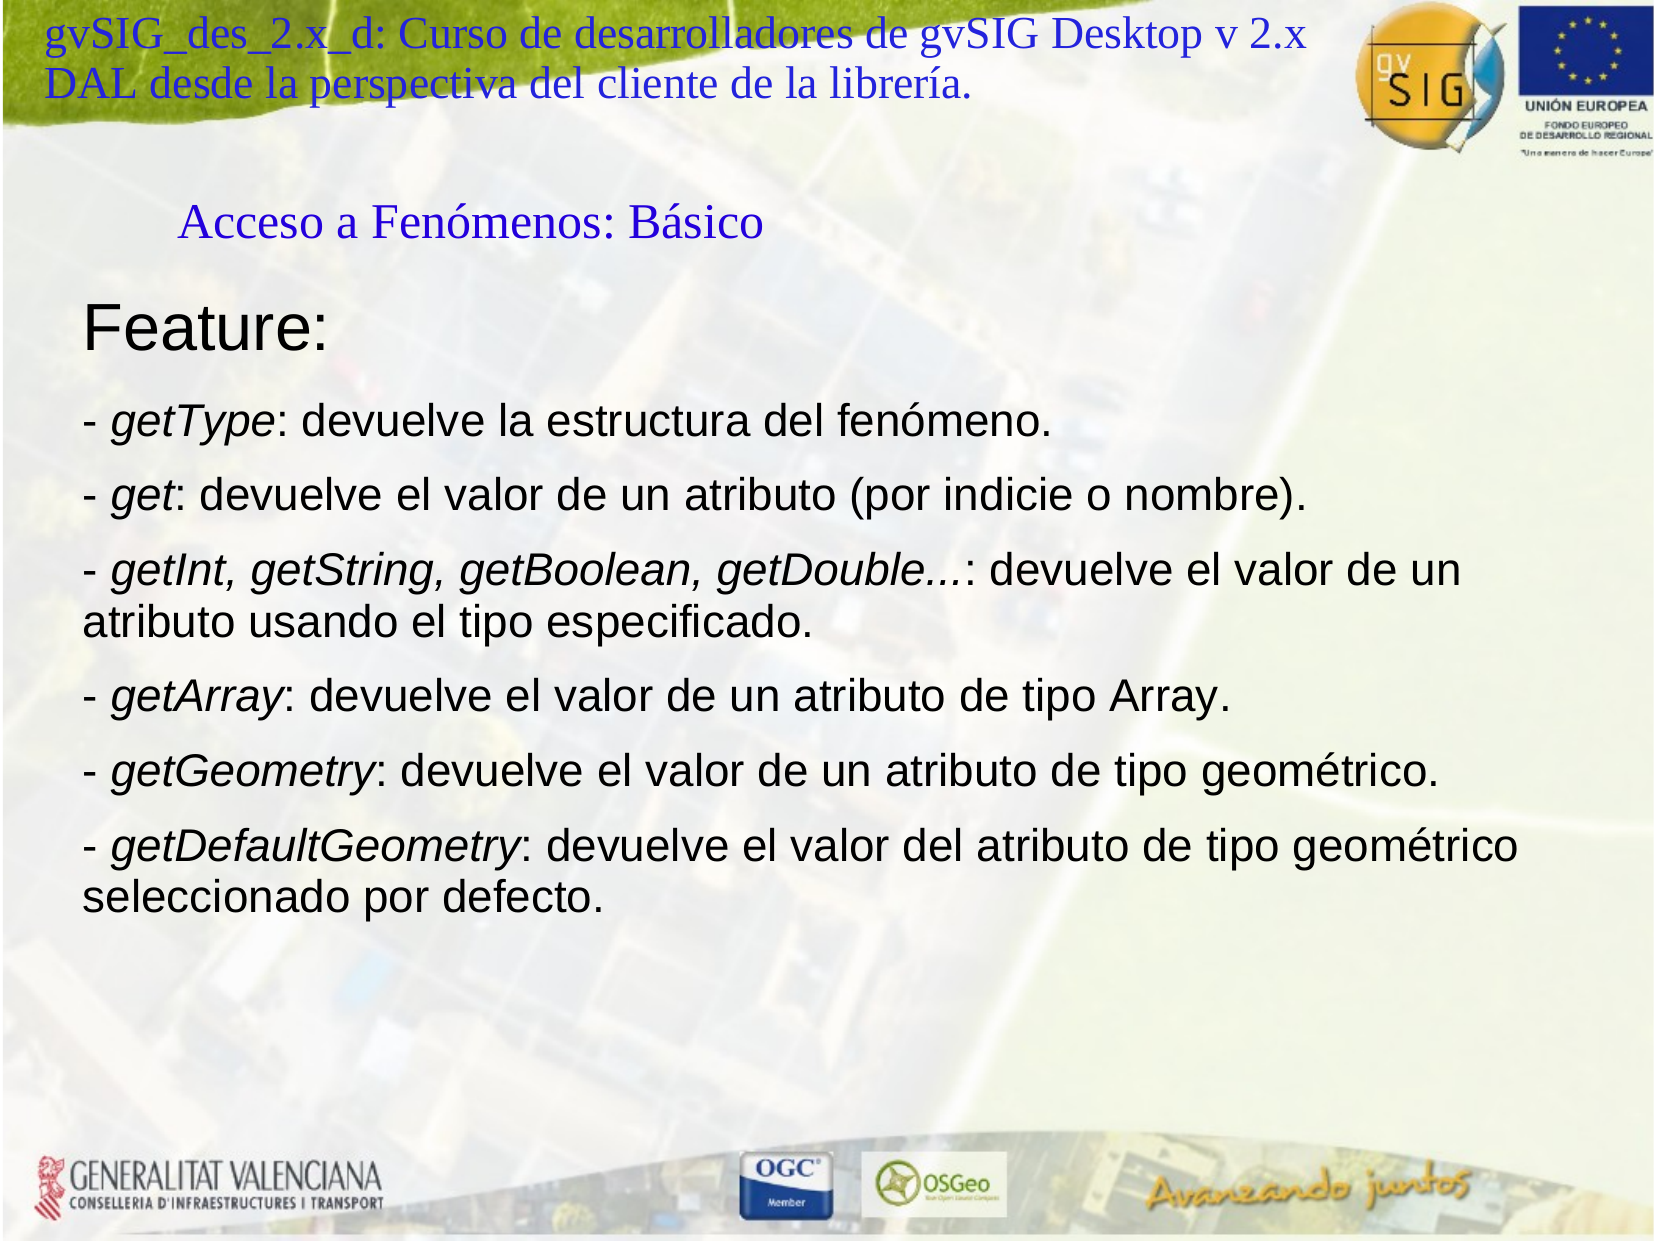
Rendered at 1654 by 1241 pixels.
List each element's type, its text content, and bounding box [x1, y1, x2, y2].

picture [2, 0, 1654, 1241]
list Feature: - getType: devuelve la estructura del fenómeno. - get: devuelve el valor de un atributo (por indicie o nombre). - getInt, getString, getBoolean, getDouble...: devuelve el valor de un atributo usando el tipo especificado. - getArray: devuelve el valor de un atributo de tipo Array. - getGeometry: devuelve el valor de un atributo de tipo geométrico. - getDefaultGeometry: devuelve el valor del atributo de tipo geométrico seleccionado por defecto. [82, 290, 1571, 1010]
title Acceso a Fenómenos: Básico [177, 88, 1329, 290]
